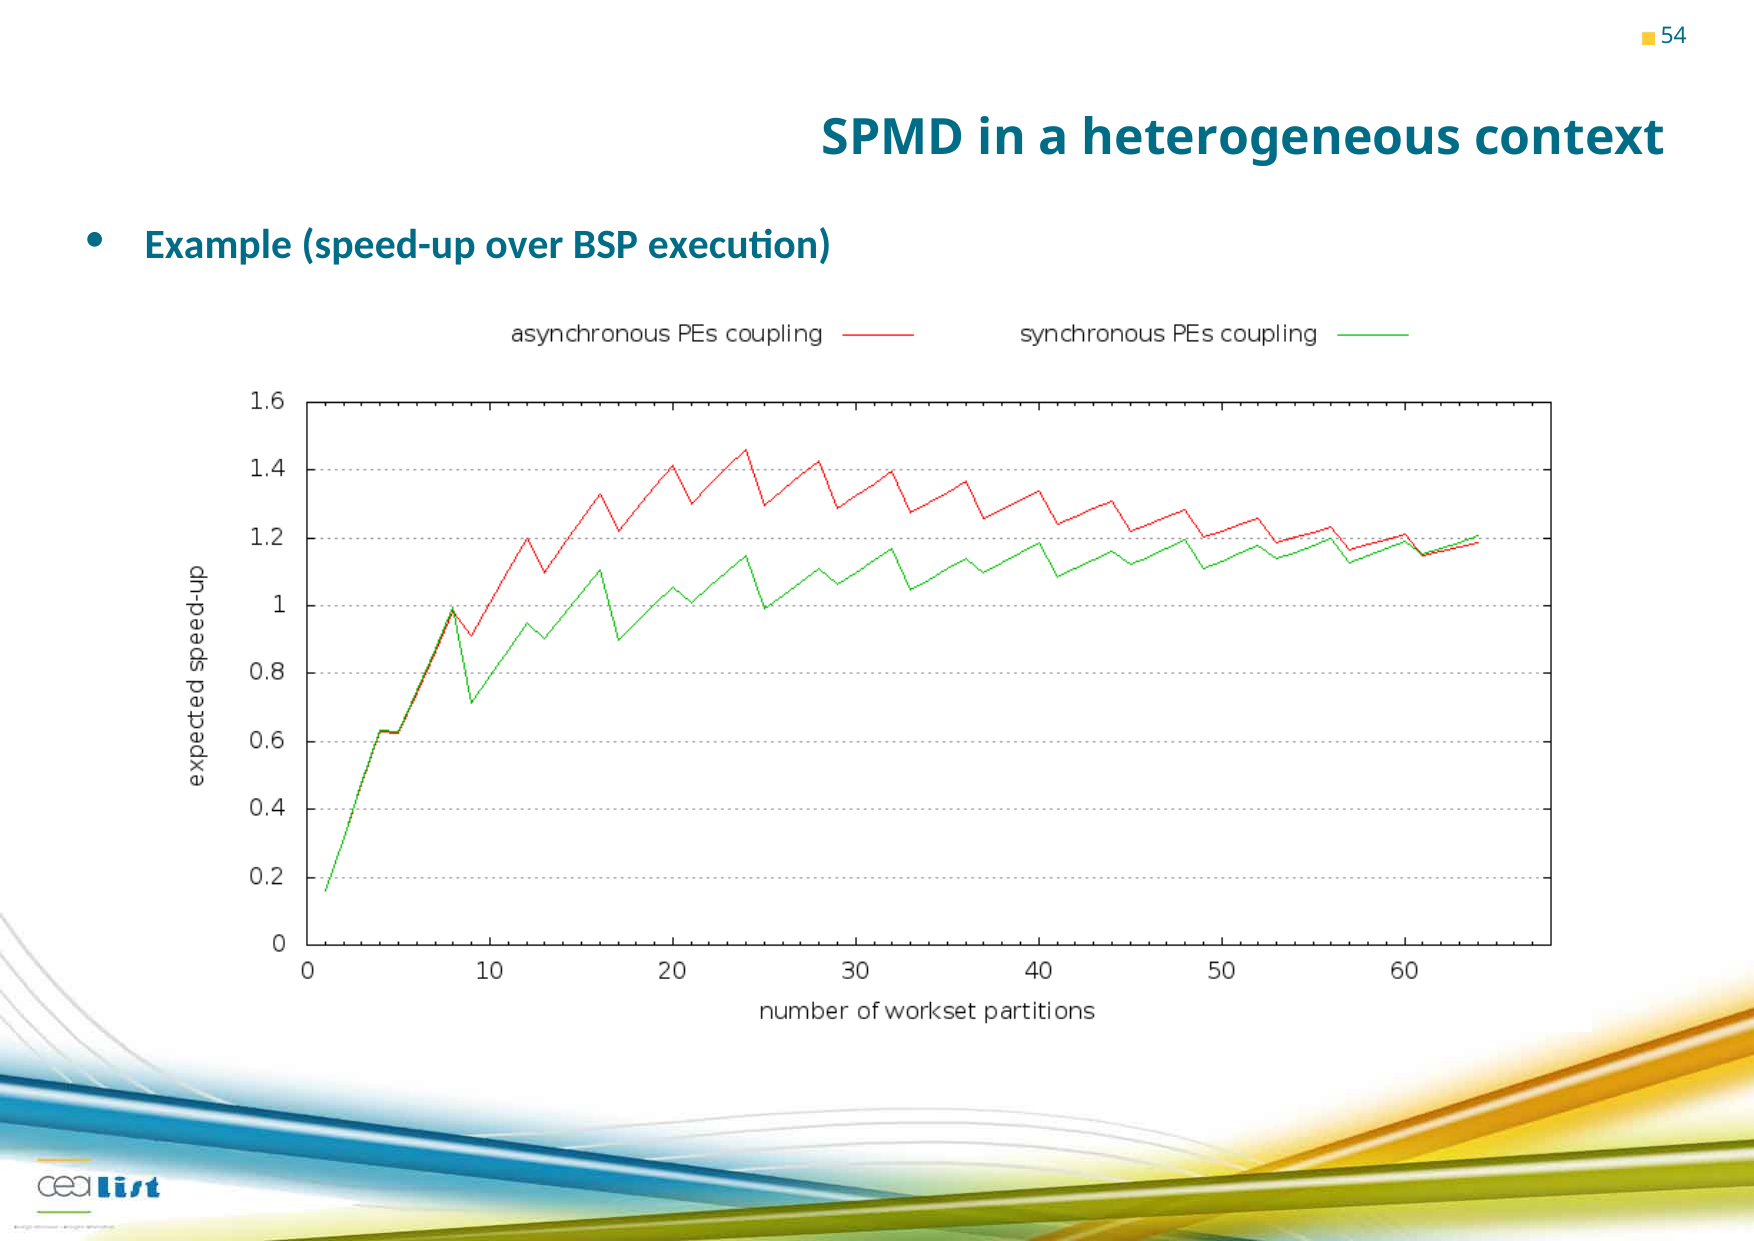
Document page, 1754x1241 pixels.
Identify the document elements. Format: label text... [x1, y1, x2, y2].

list Example (speed-up over BSP execution) [68, 208, 1679, 1021]
title SPMD in a heterogeneous context [72, 86, 1682, 183]
text_box <number> [1294, 12, 1704, 60]
picture [0, 0, 1754, 1241]
